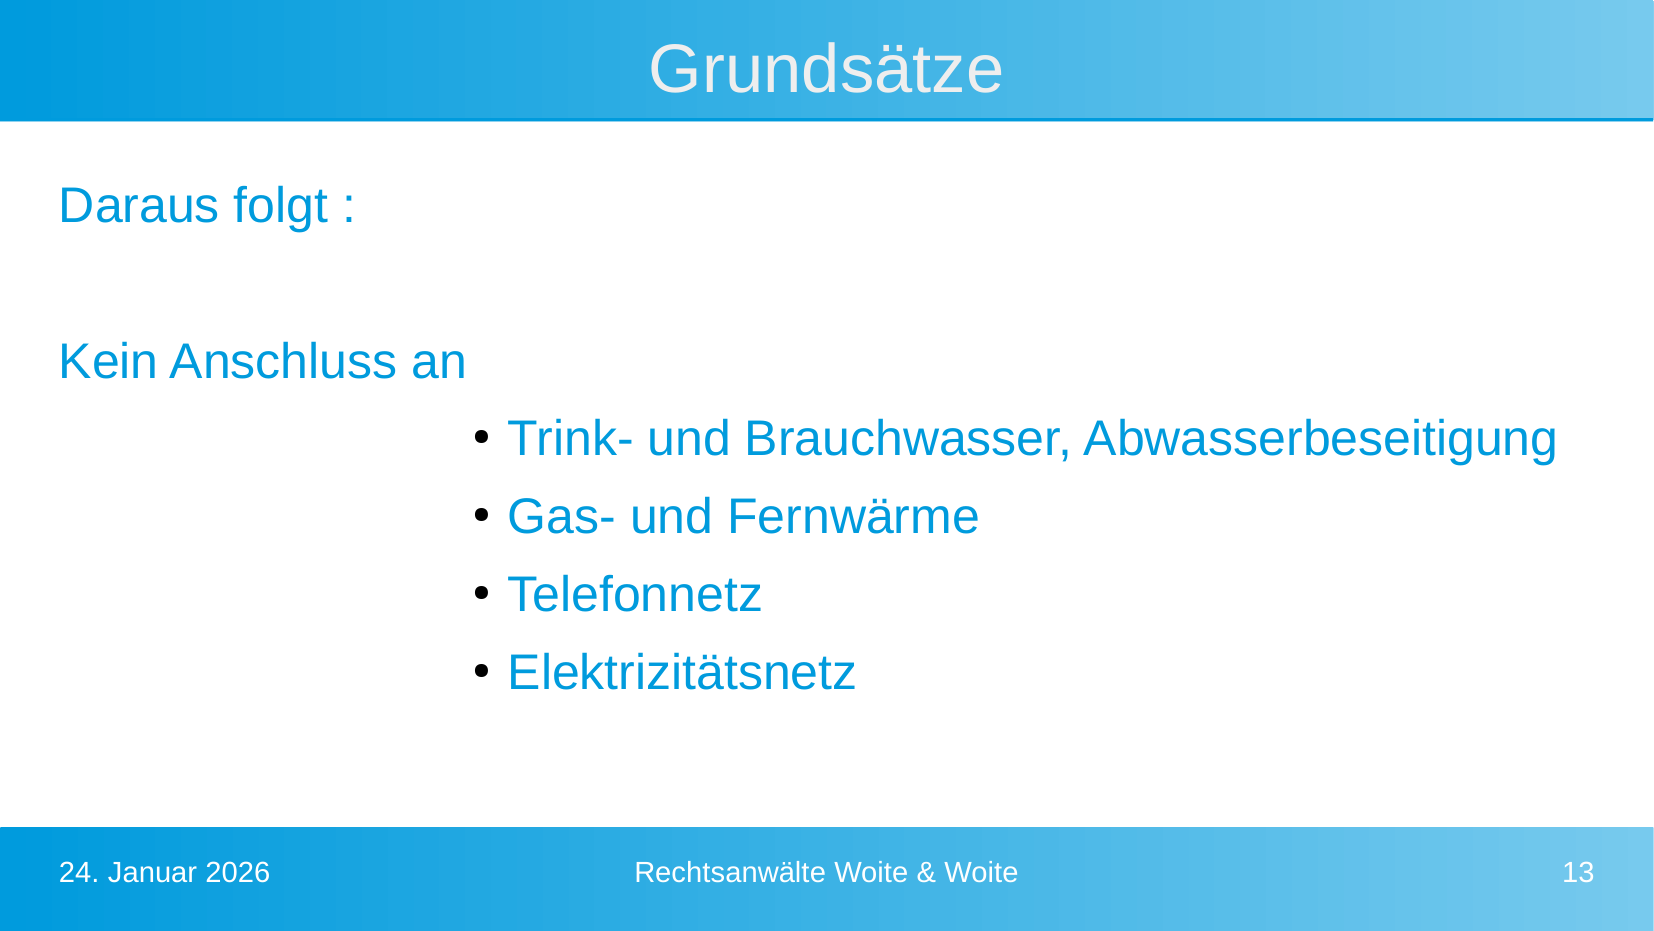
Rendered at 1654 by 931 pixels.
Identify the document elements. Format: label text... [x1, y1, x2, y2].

title Grundsätze [59, 29, 1595, 108]
list Daraus folgt : Kein Anschluss an Trink- und Brauchwasser, Abwasserbeseitigung Gas- und Fernwärme Telefonnetz Elektrizitätsnetz [59, 177, 1595, 768]
